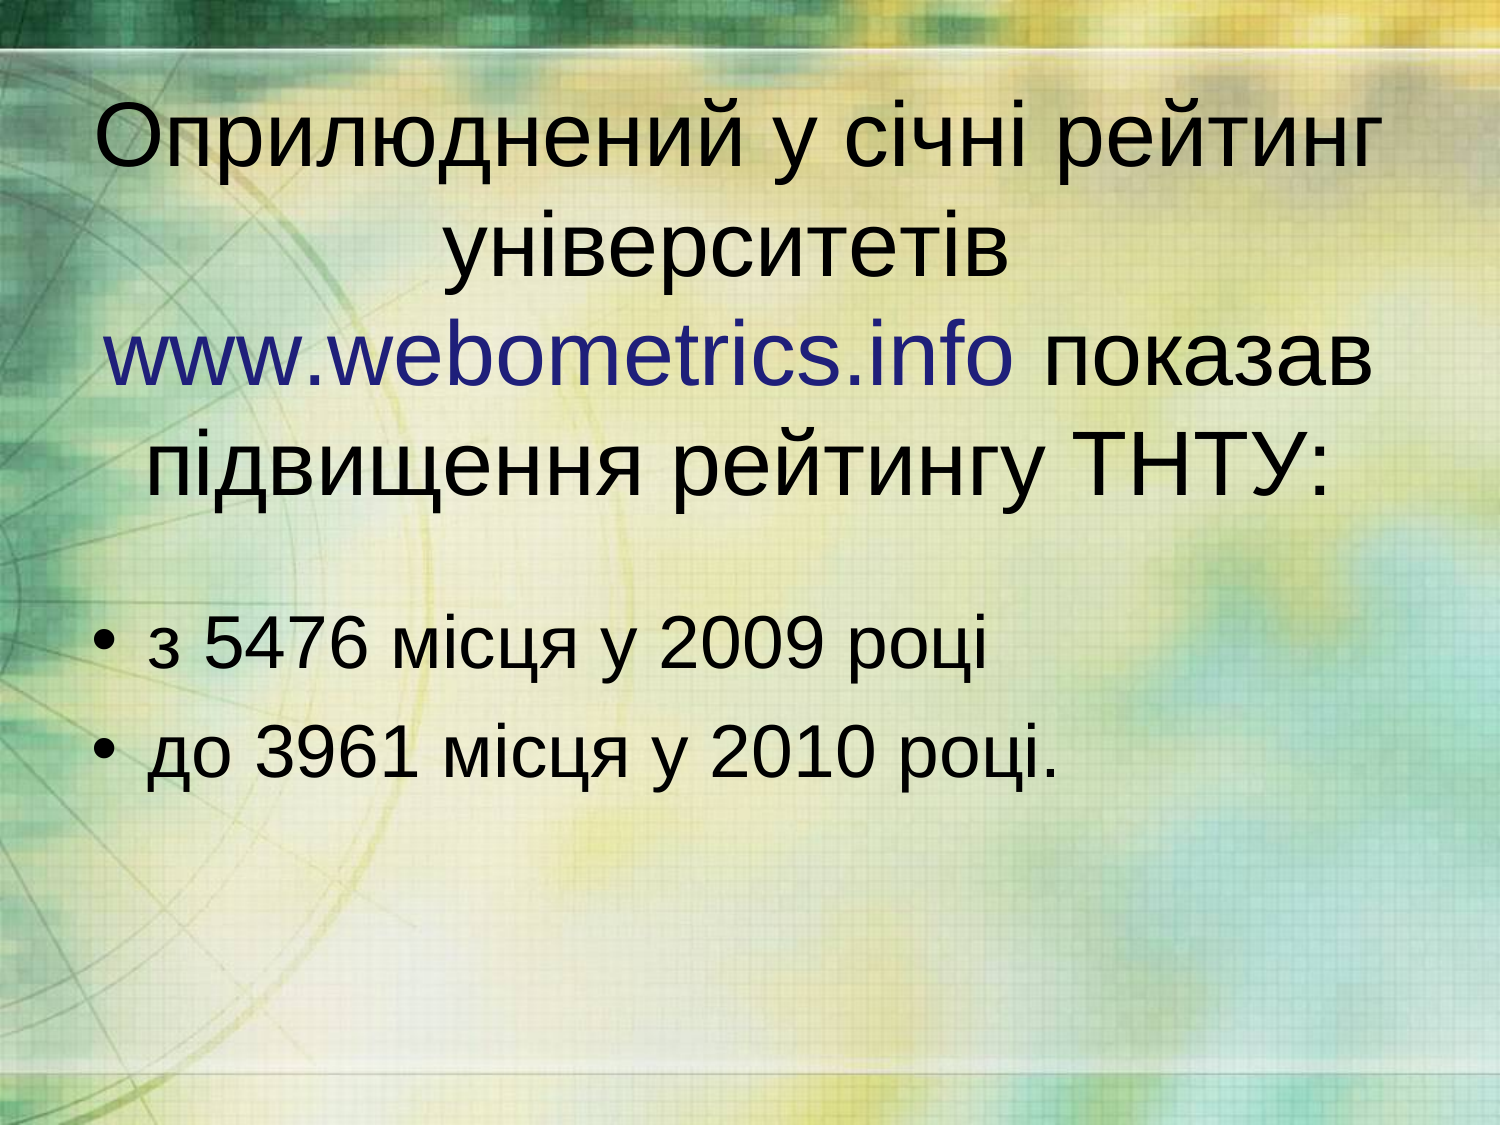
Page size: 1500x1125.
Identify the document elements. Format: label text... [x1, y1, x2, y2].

list з 5476 місця у 2009 році до 3961 місця у 2010 році. [76, 586, 1427, 899]
picture [0, 0, 1500, 1125]
title Оприлюднений у січні рейтинг університетів www.webometrics.info показав підвищення рейтингу ТНТУ: [64, 66, 1415, 632]
